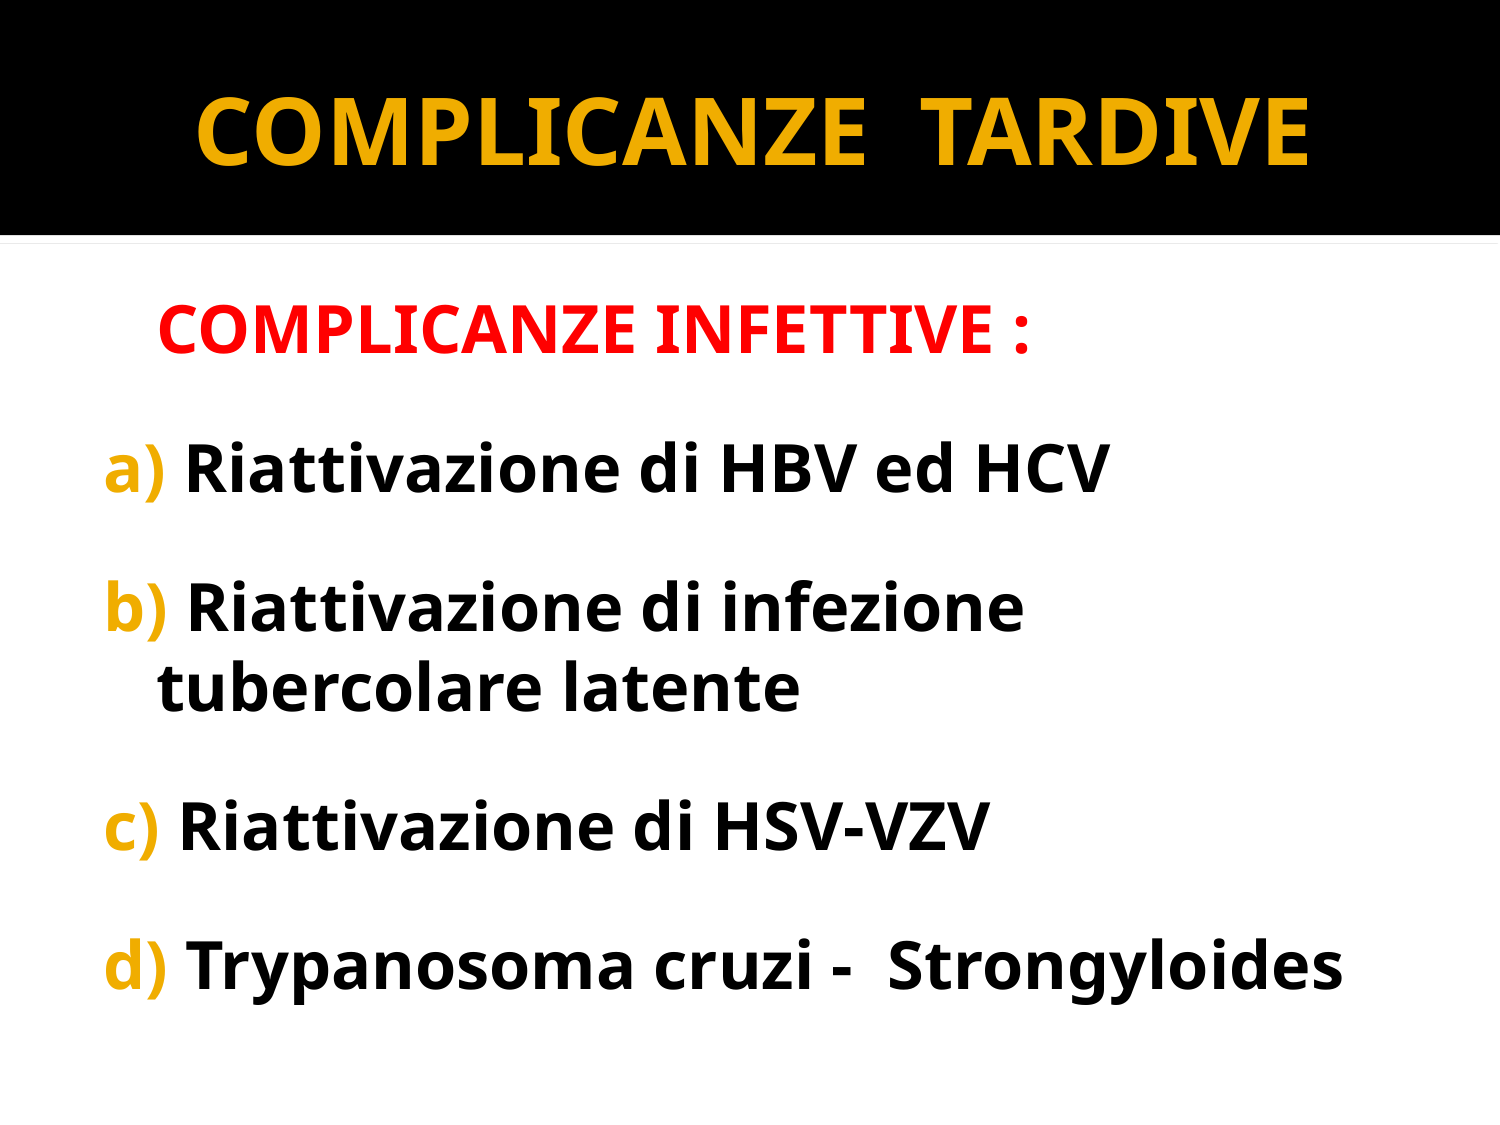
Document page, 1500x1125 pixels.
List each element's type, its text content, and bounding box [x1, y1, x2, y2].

title COMPLICANZE TARDIVE [75, 25, 1425, 231]
list COMPLICANZE INFETTIVE : Riattivazione di HBV ed HCV Riattivazione di infezione tubercolare latente Riattivazione di HSV-VZV Trypanosoma cruzi - Strongyloides [75, 271, 1425, 1031]
